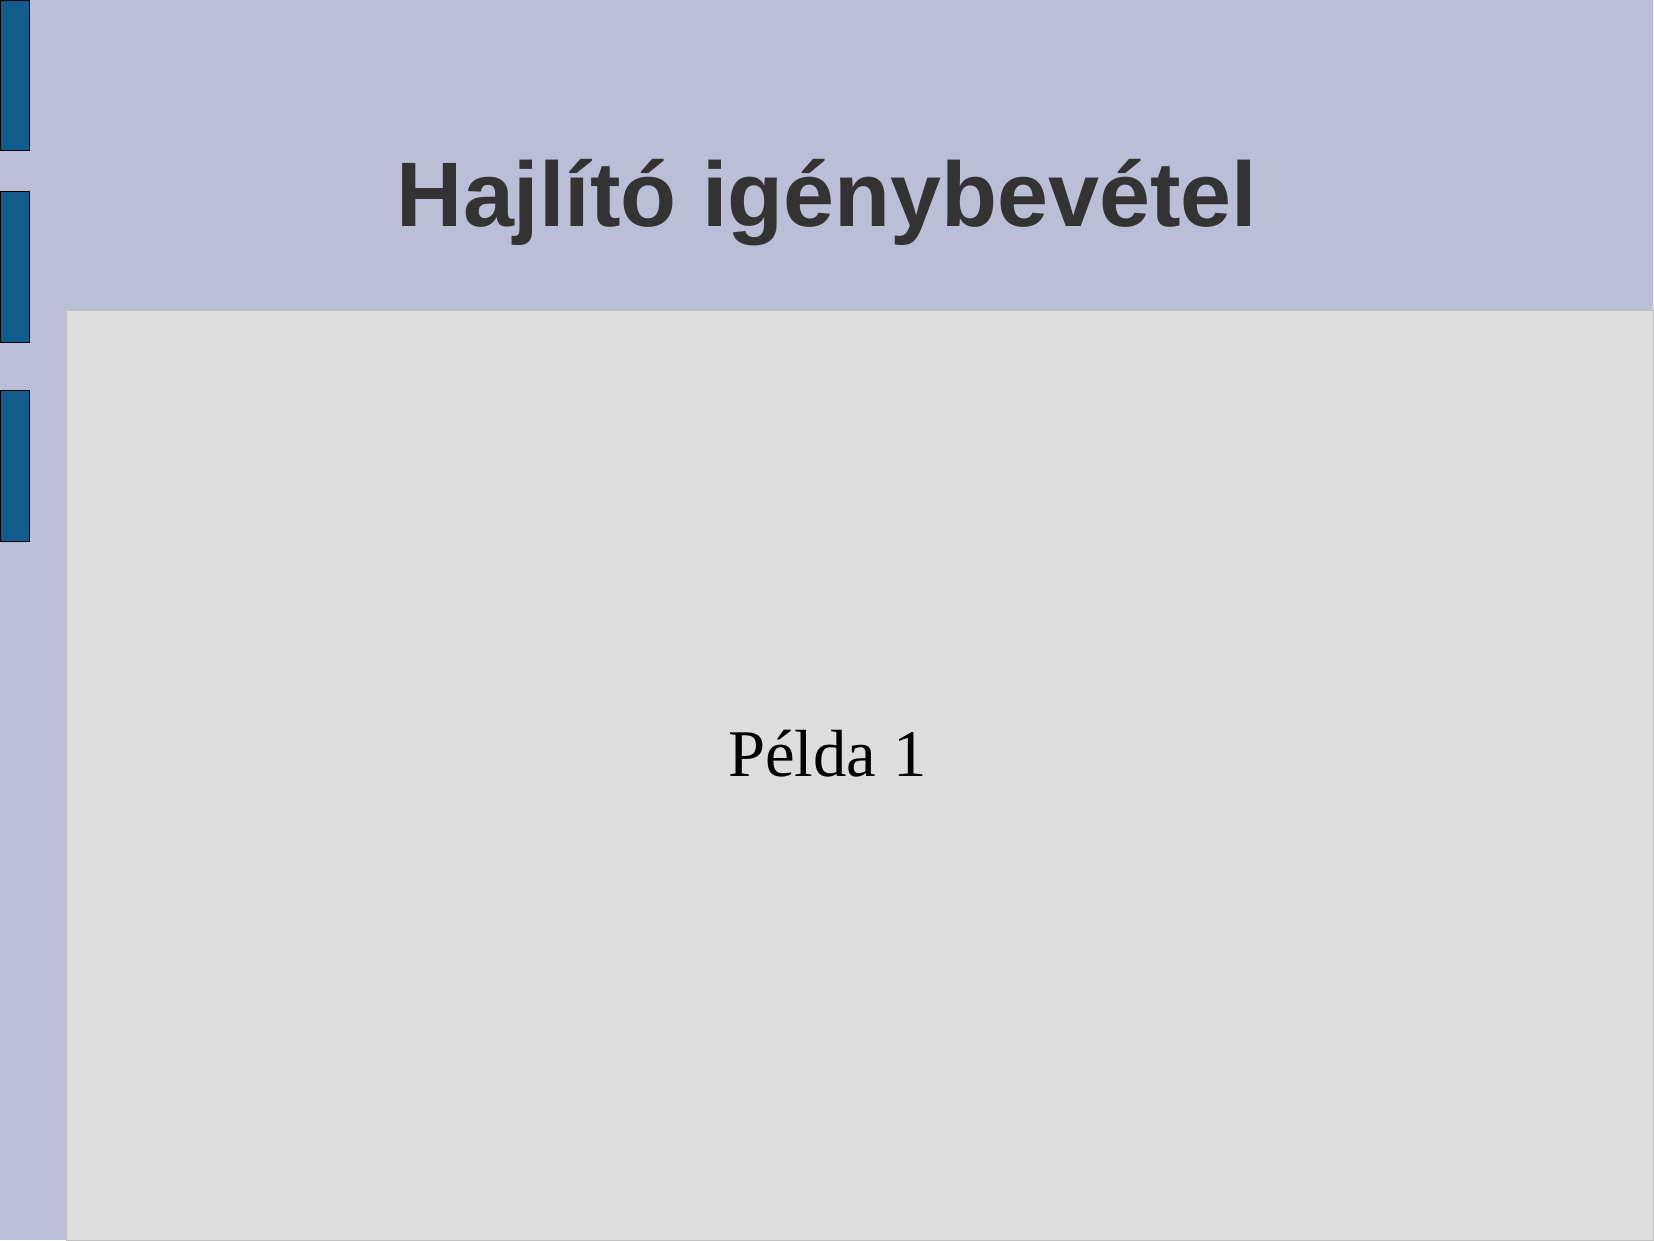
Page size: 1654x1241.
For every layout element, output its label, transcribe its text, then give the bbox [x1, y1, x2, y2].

title Hajlító igénybevétel [121, 91, 1534, 299]
subtitle Példa 1 [121, 352, 1534, 1156]
